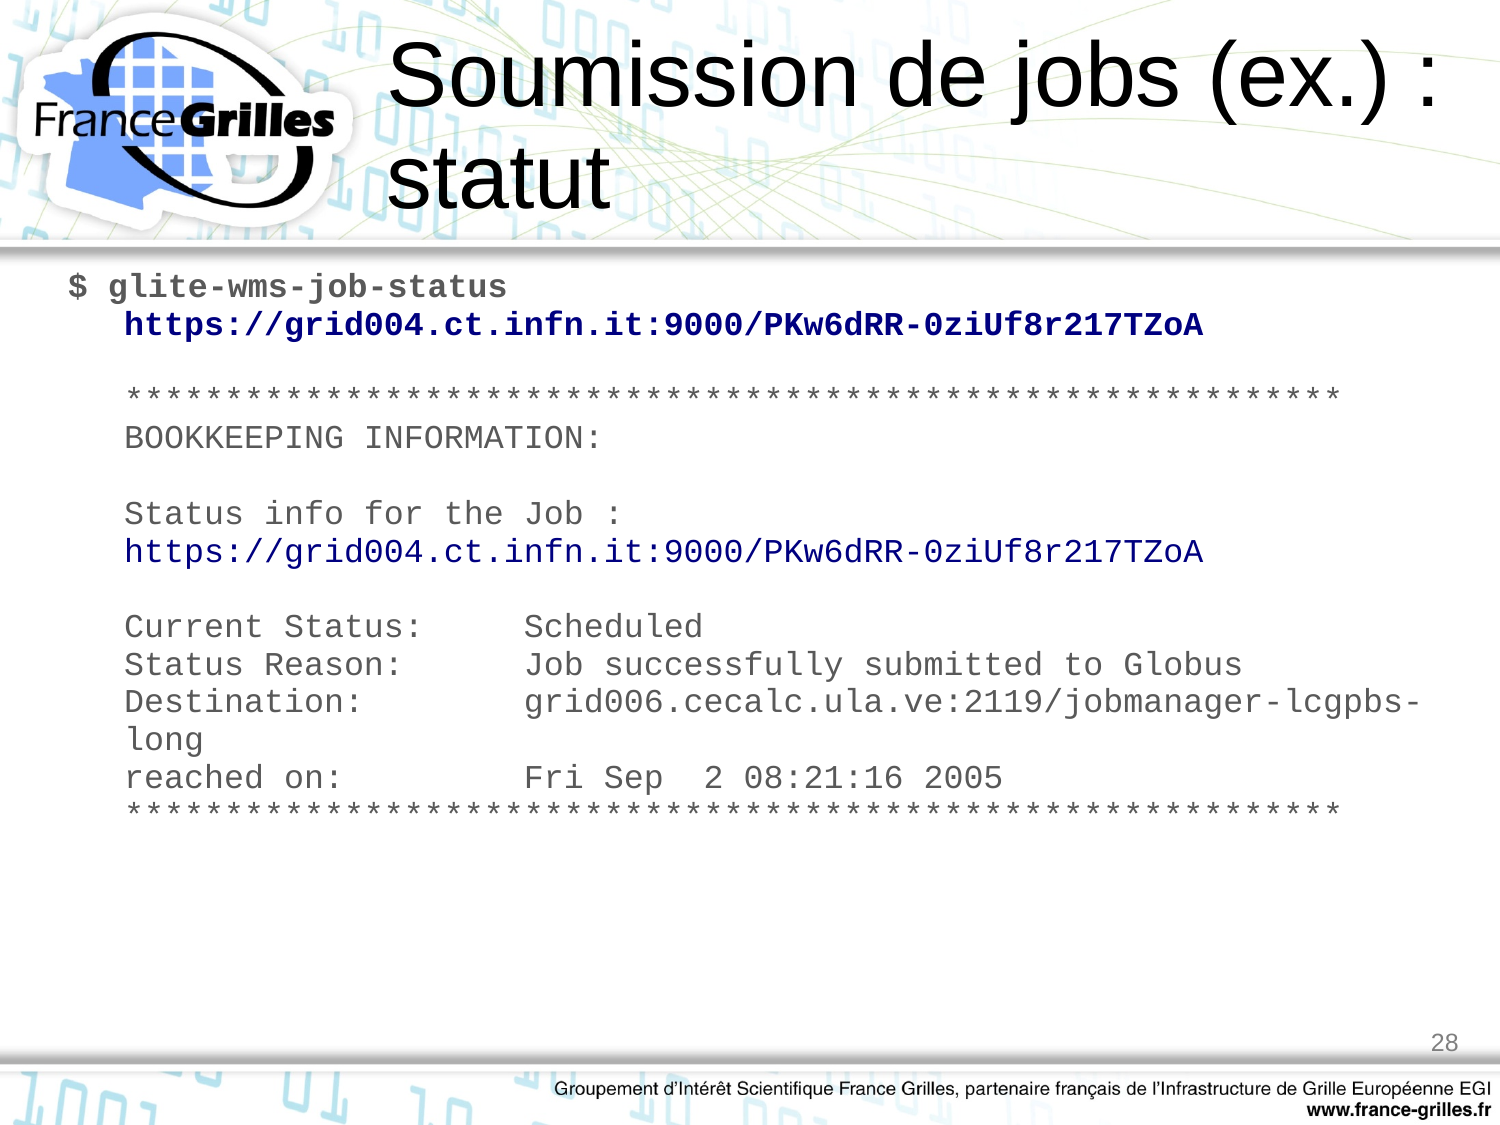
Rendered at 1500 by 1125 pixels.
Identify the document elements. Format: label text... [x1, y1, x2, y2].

title Soumission de jobs (ex.) : statut [372, 4, 1459, 248]
list $ glite-wms-job-status https://grid004.ct.infn.it:9000/PKw6dRR-0ziUf8r217TZoA ************************************************************* BOOKKEEPING INFORMATION: Status info for the Job : https://grid004.ct.infn.it:9000/PKw6dRR-0ziUf8r217TZoA Current Status: Scheduled Status Reason: Job successfully submitted to Globus Destination: grid006.cecalc.ula.ve:2119/jobmanager-lcgpbs-long reached on: Fri Sep 2 08:21:16 2005 ************************************************************* [53, 262, 1459, 1024]
picture [0, 0, 1500, 1125]
